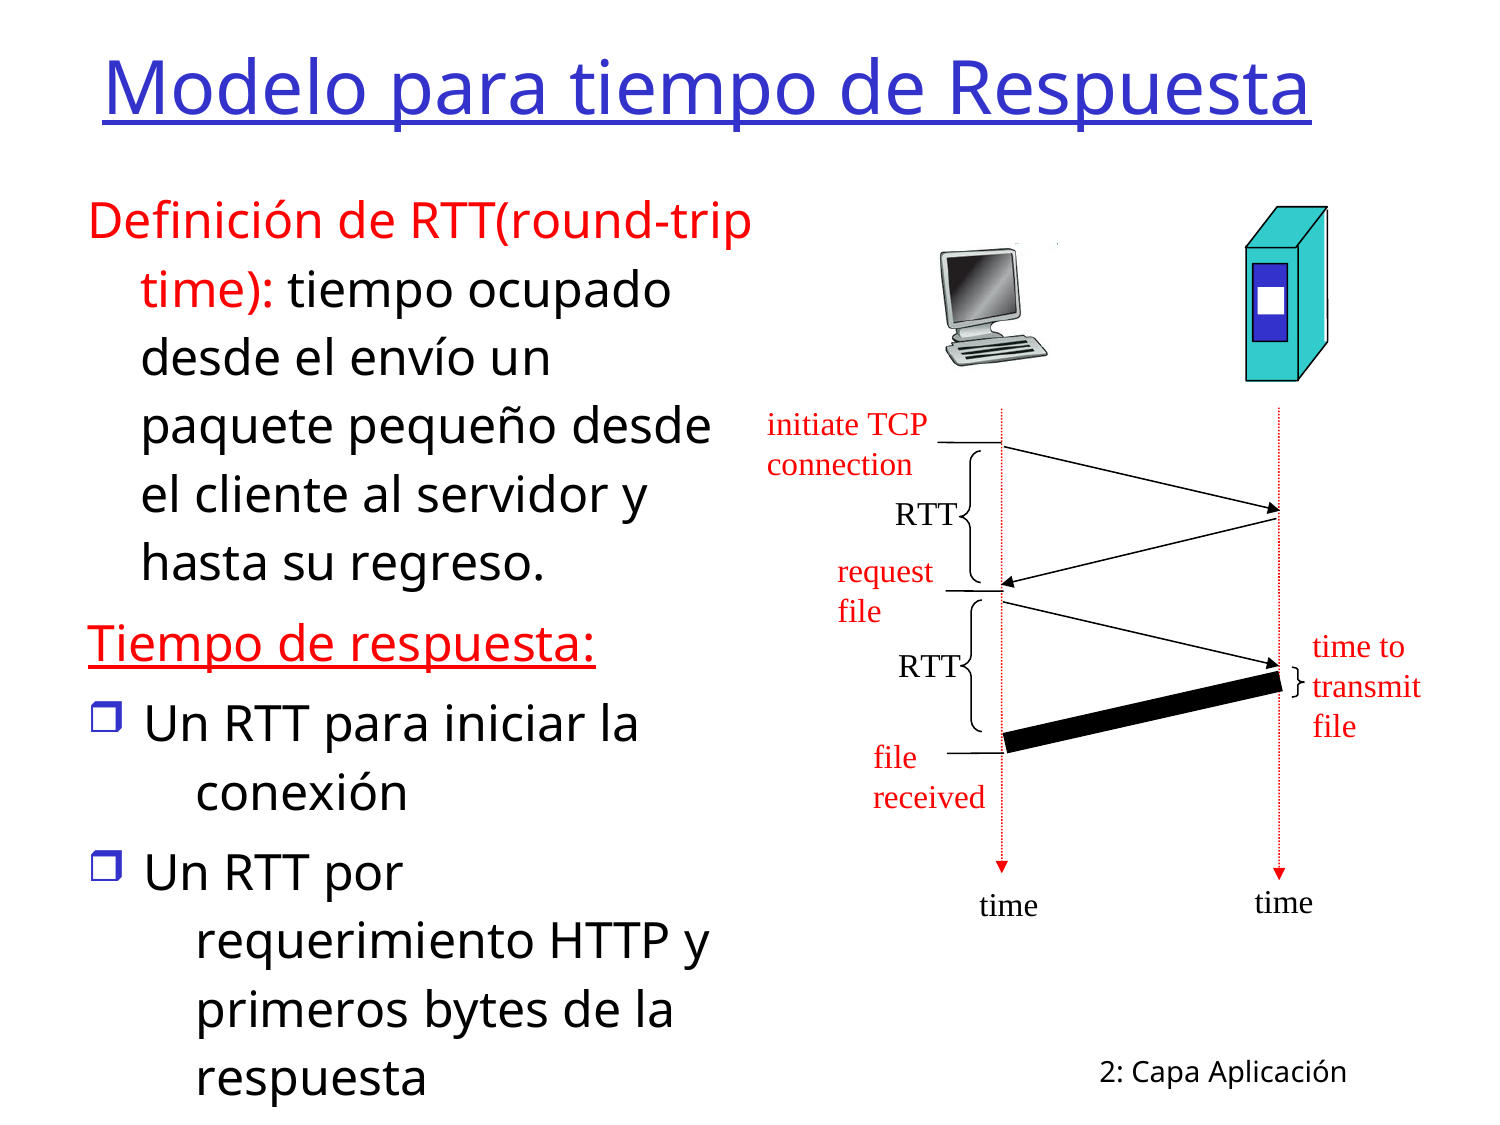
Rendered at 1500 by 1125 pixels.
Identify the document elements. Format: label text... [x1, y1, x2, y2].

text_box time [964, 875, 1054, 931]
text_box time [1239, 872, 1329, 929]
text_box file received [858, 727, 1001, 823]
text_box initiate TCP connection [752, 394, 944, 491]
list Definición de RTT(round-trip time): tiempo ocupado desde el envío un paquete pequeño desde el cliente al servidor y hasta su regreso. Tiempo de respuesta: Un RTT para iniciar la conexión Un RTT por requerimiento HTTP y primeros bytes de la respuesta Tiempo de transmisión del archivo total = 2RTT + tiempo de transmisión [69, 177, 770, 1081]
title Modelo para tiempo de Respuesta [87, 23, 1463, 150]
text_box RTT [880, 484, 973, 541]
text_box request file [822, 541, 949, 637]
text_box [1245, 206, 1328, 382]
text_box RTT [883, 636, 977, 692]
text_box time to transmit file [1297, 616, 1445, 753]
picture [915, 243, 1058, 372]
